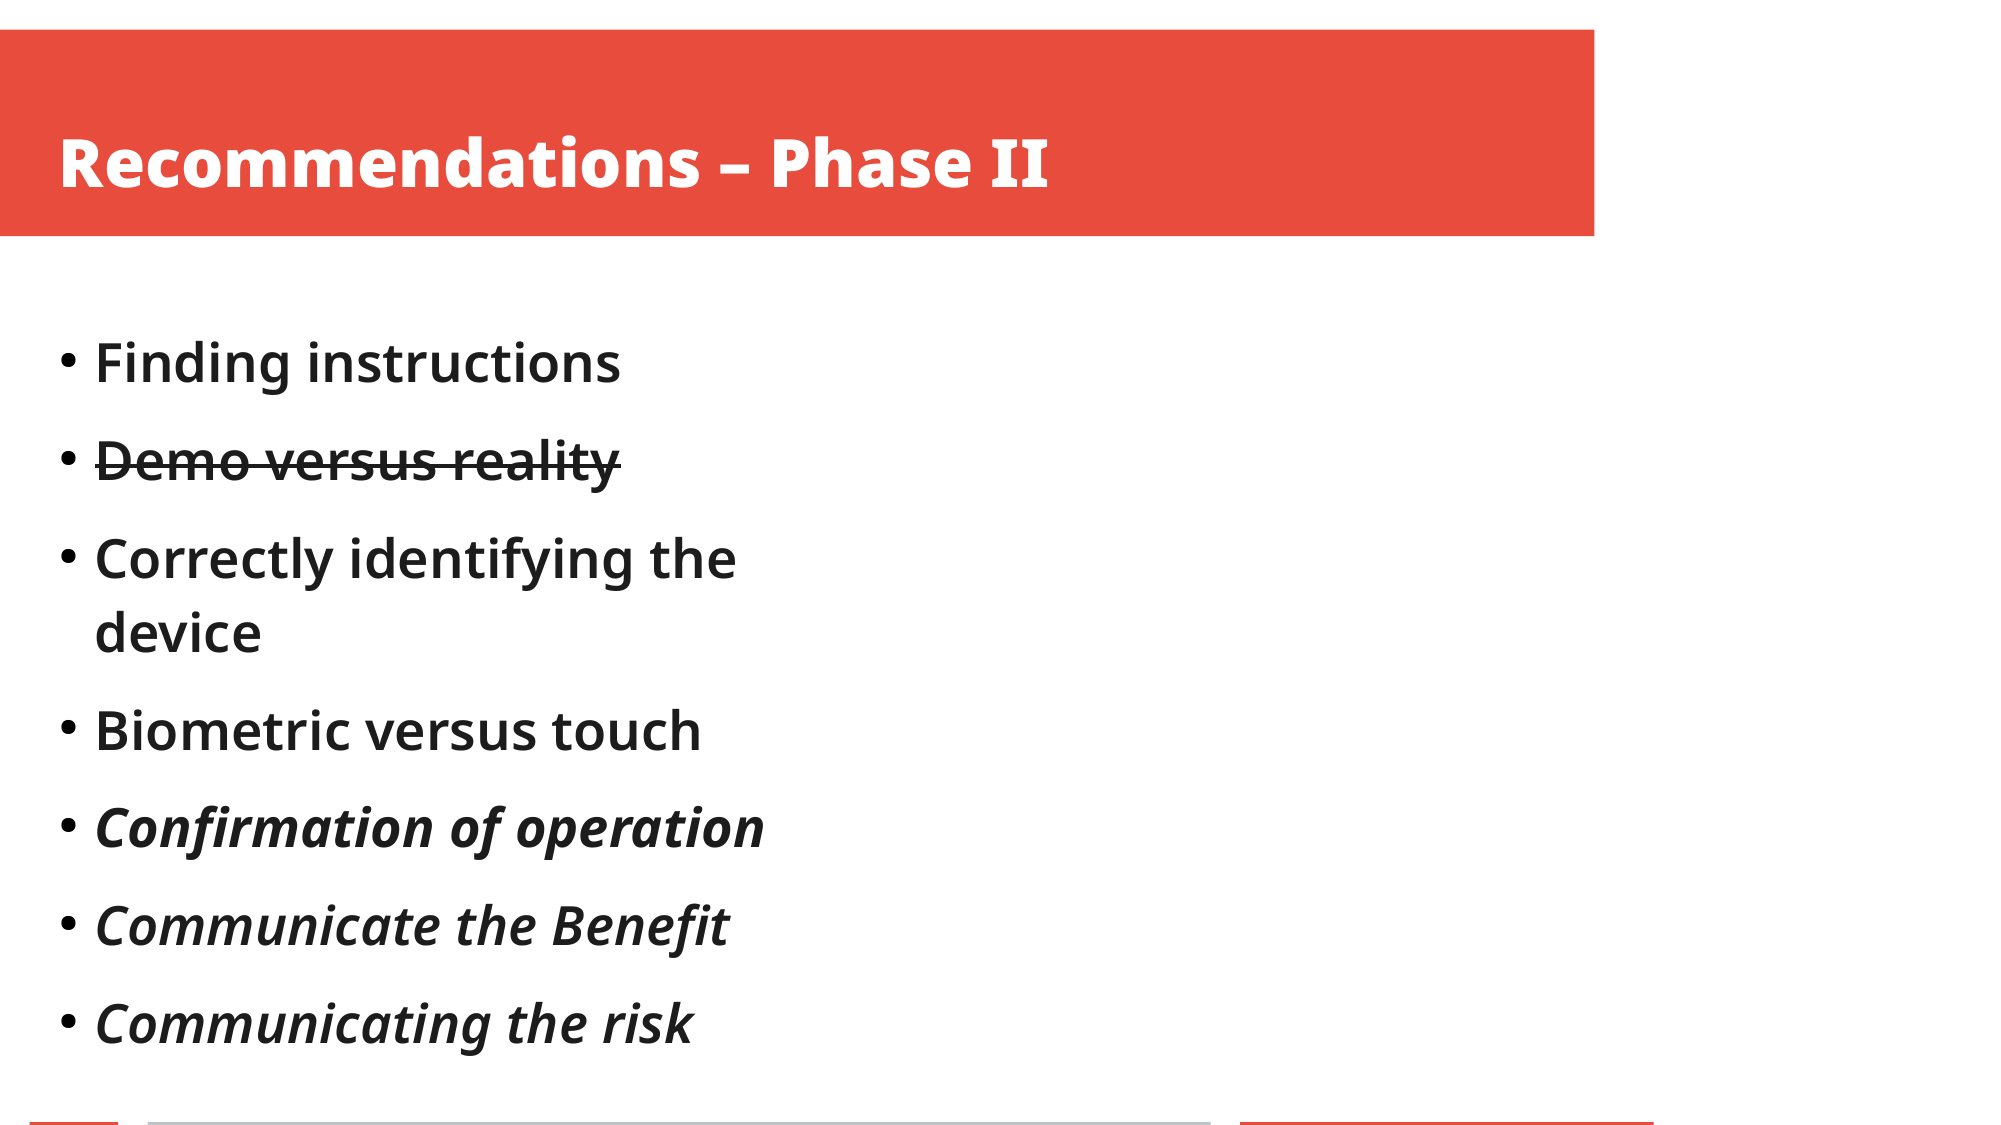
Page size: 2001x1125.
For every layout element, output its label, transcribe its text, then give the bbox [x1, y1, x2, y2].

title Recommendations – Phase II [59, 59, 1595, 207]
list Finding instructions Demo versus reality Correctly identifying the device Biometric versus touch Confirmation of operation Communicate the Benefit Communicating the risk [59, 324, 794, 1093]
